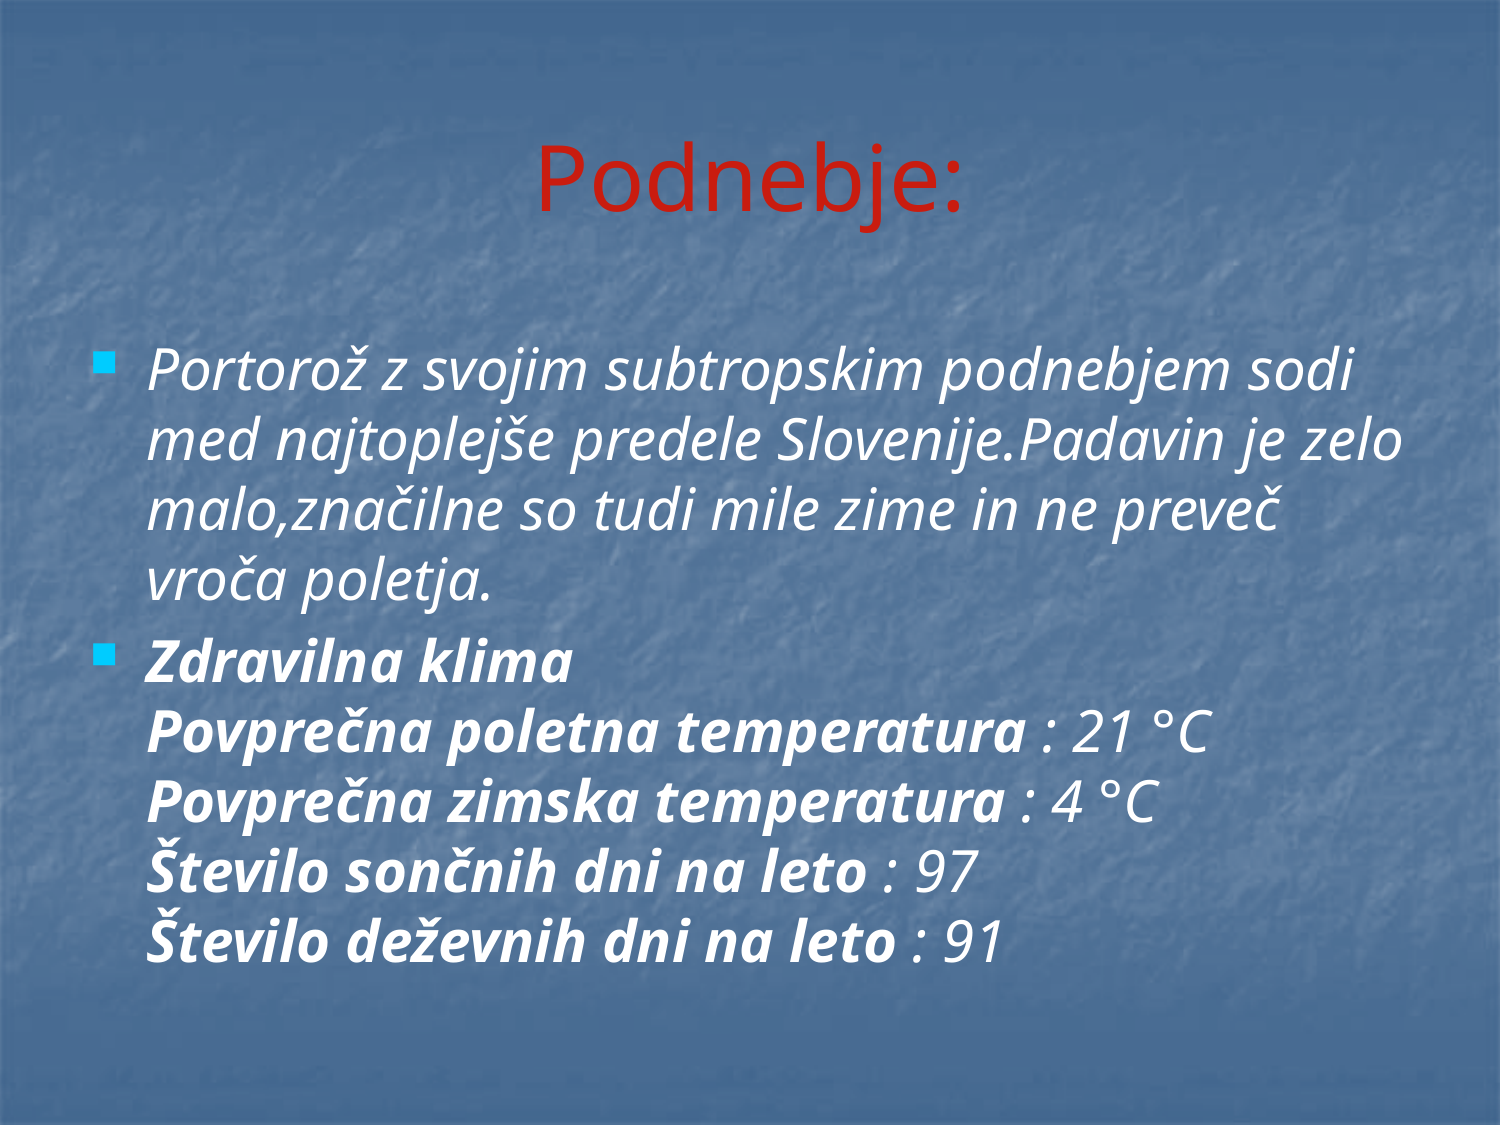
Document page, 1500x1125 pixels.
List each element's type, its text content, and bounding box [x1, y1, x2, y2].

title Podnebje: [75, 62, 1425, 288]
list Portorož z svojim subtropskim podnebjem sodi med najtoplejše predele Slovenije.Padavin je zelo malo,značilne so tudi mile zime in ne preveč vroča poletja. Zdravilna klima Povprečna poletna temperatura : 21 °C Povprečna zimska temperatura : 4 °C Število sončnih dni na leto : 97 Število deževnih dni na leto : 91 [75, 324, 1424, 1000]
picture [0, 0, 1500, 1125]
